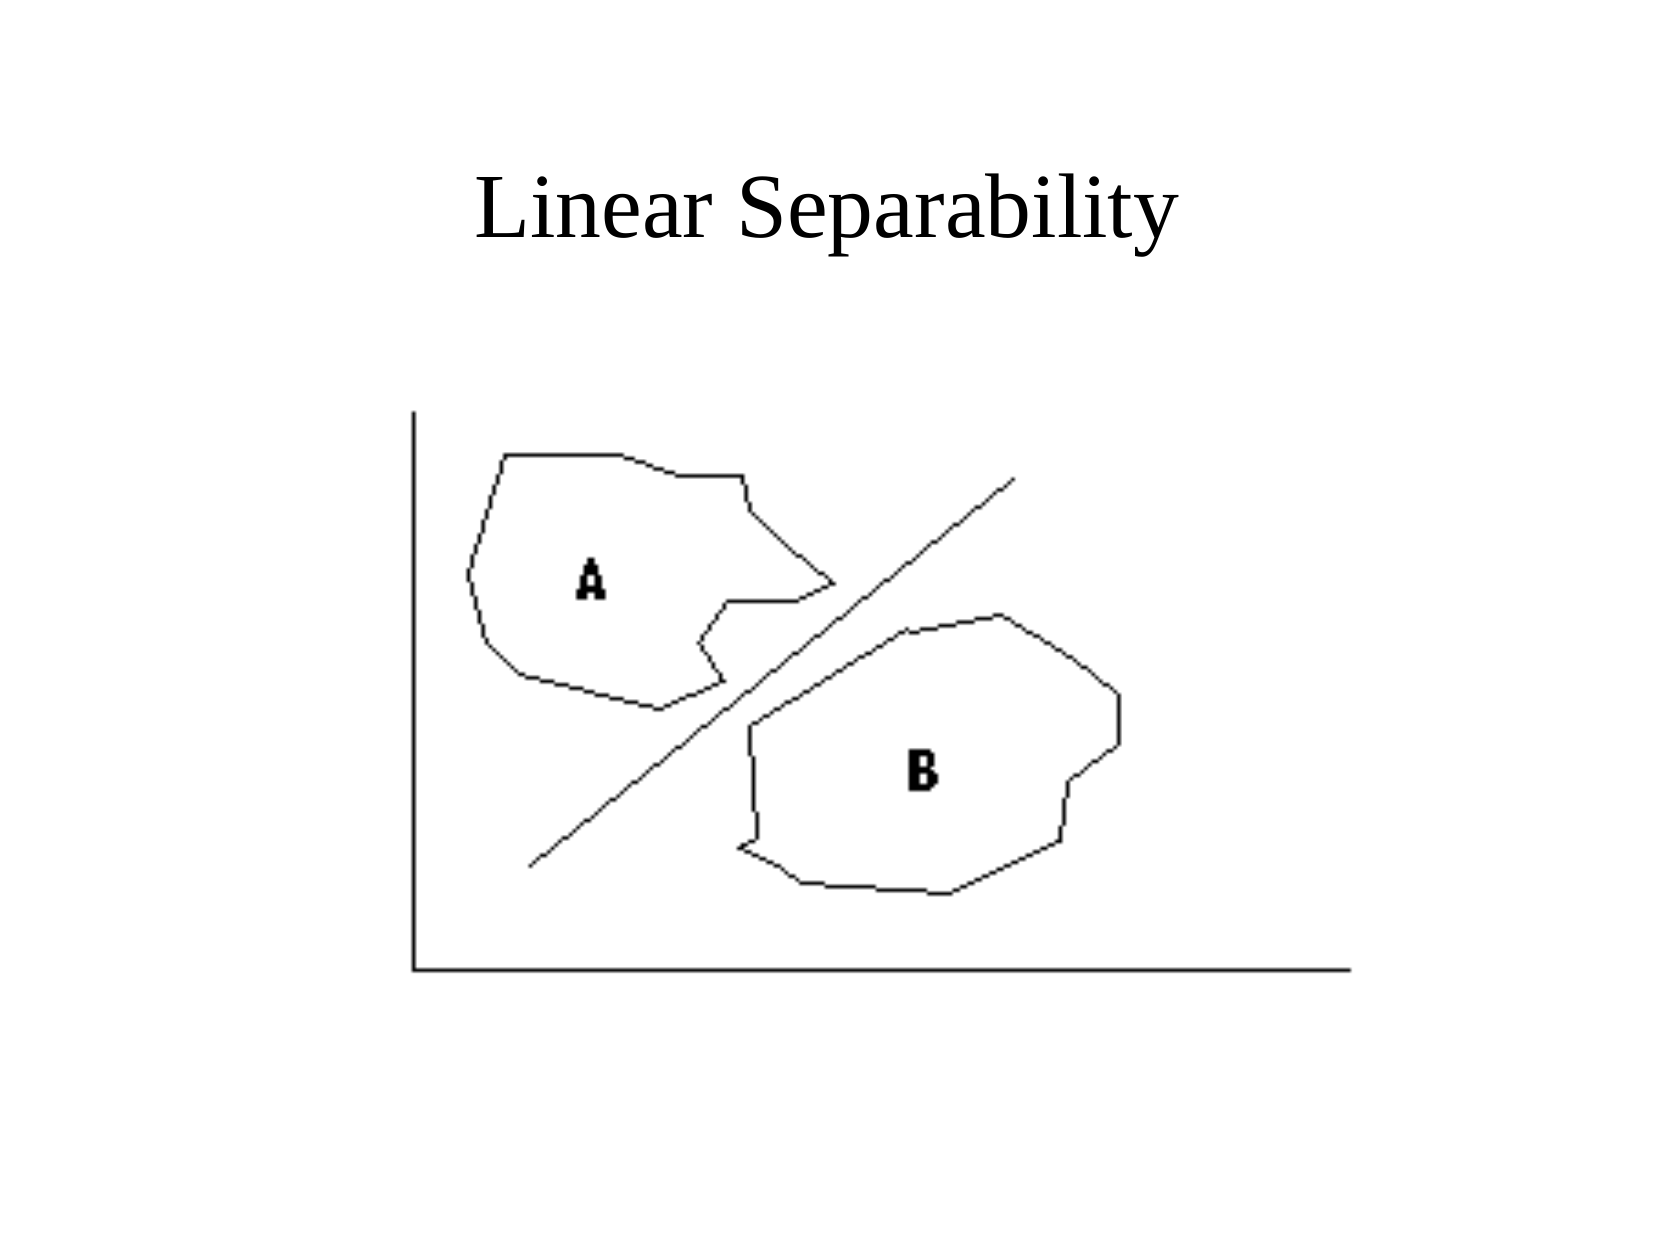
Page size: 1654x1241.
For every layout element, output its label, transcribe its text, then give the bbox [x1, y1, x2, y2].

title Linear Separability [121, 102, 1534, 311]
chart [384, 378, 1396, 1015]
